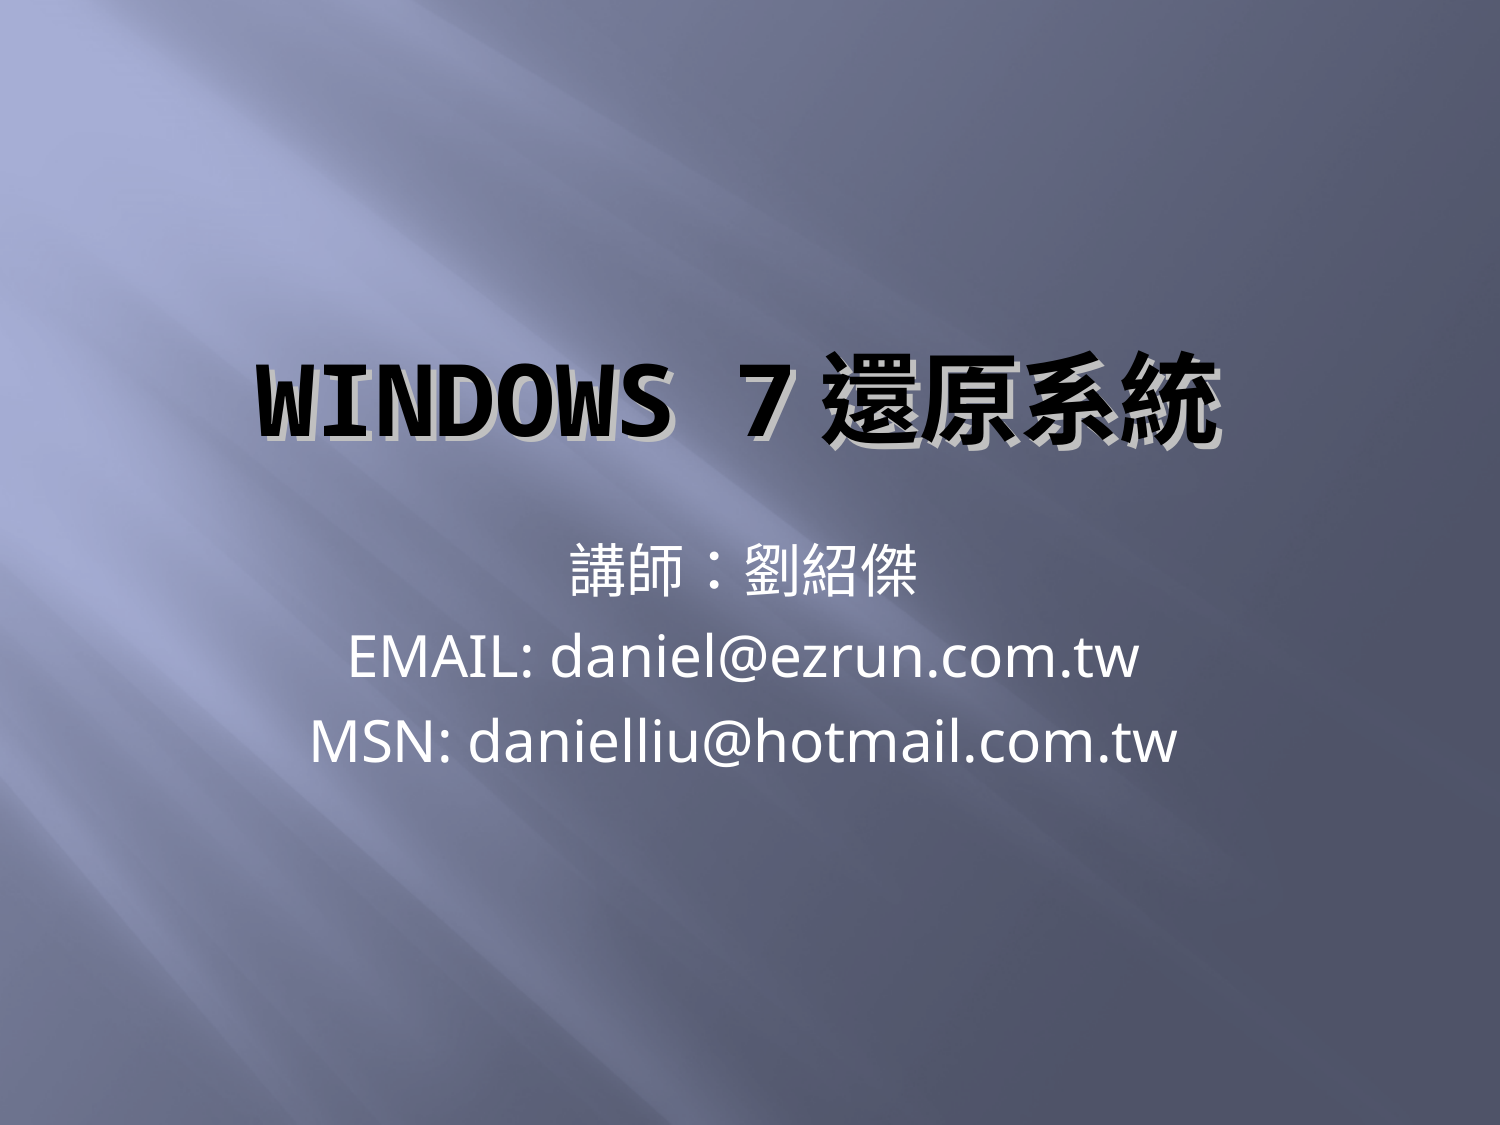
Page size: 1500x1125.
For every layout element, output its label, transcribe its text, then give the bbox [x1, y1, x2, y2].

subtitle 講師：劉紹傑 EMAIL: daniel@ezrun.com.tw MSN: danielliu@hotmail.com.tw [218, 527, 1269, 847]
title Windows 7還原系統 [100, 278, 1376, 457]
